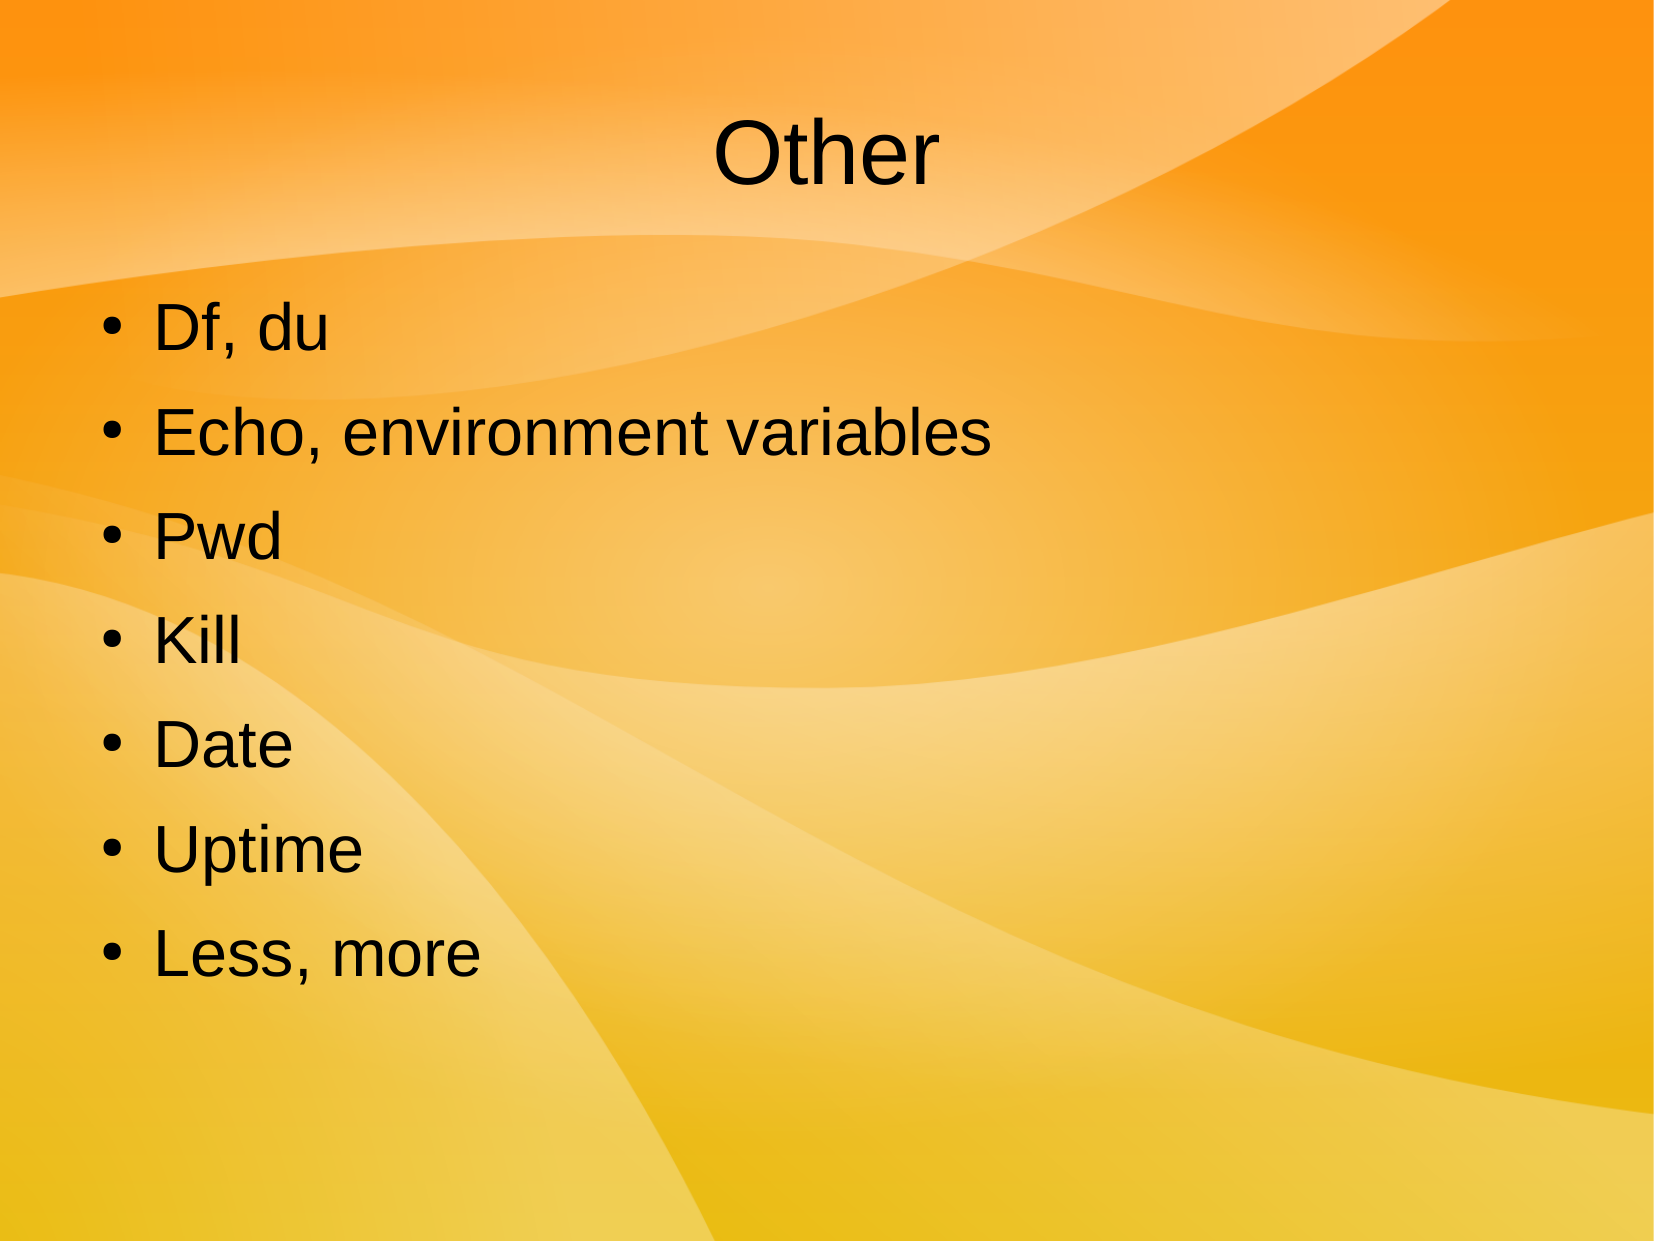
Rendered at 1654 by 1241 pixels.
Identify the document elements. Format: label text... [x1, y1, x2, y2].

title Other [82, 56, 1571, 250]
list Df, du Echo, environment variables Pwd Kill Date Uptime Less, more [82, 290, 1571, 1094]
picture [0, 0, 1654, 1241]
